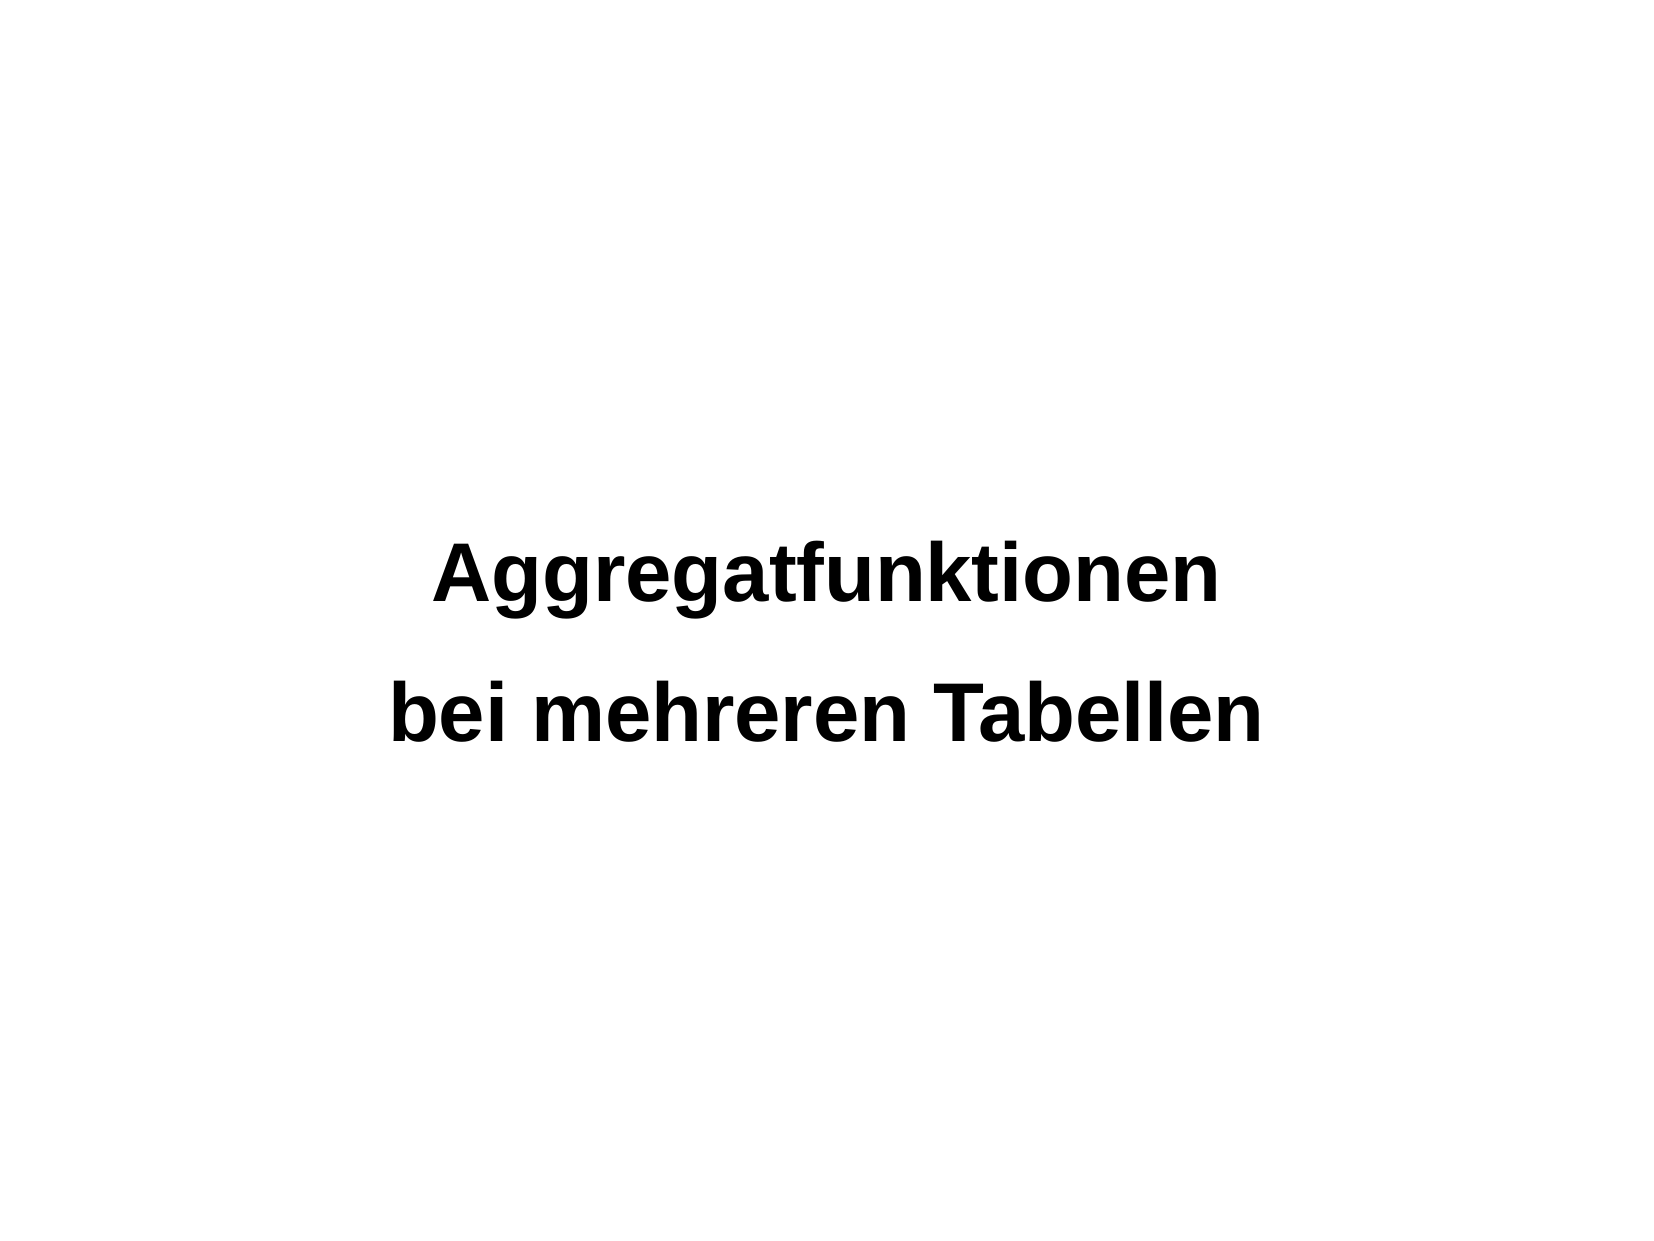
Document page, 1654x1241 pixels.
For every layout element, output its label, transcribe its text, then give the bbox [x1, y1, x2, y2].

text_box Aggregatfunktionen bei mehreren Tabellen [59, 472, 1595, 720]
